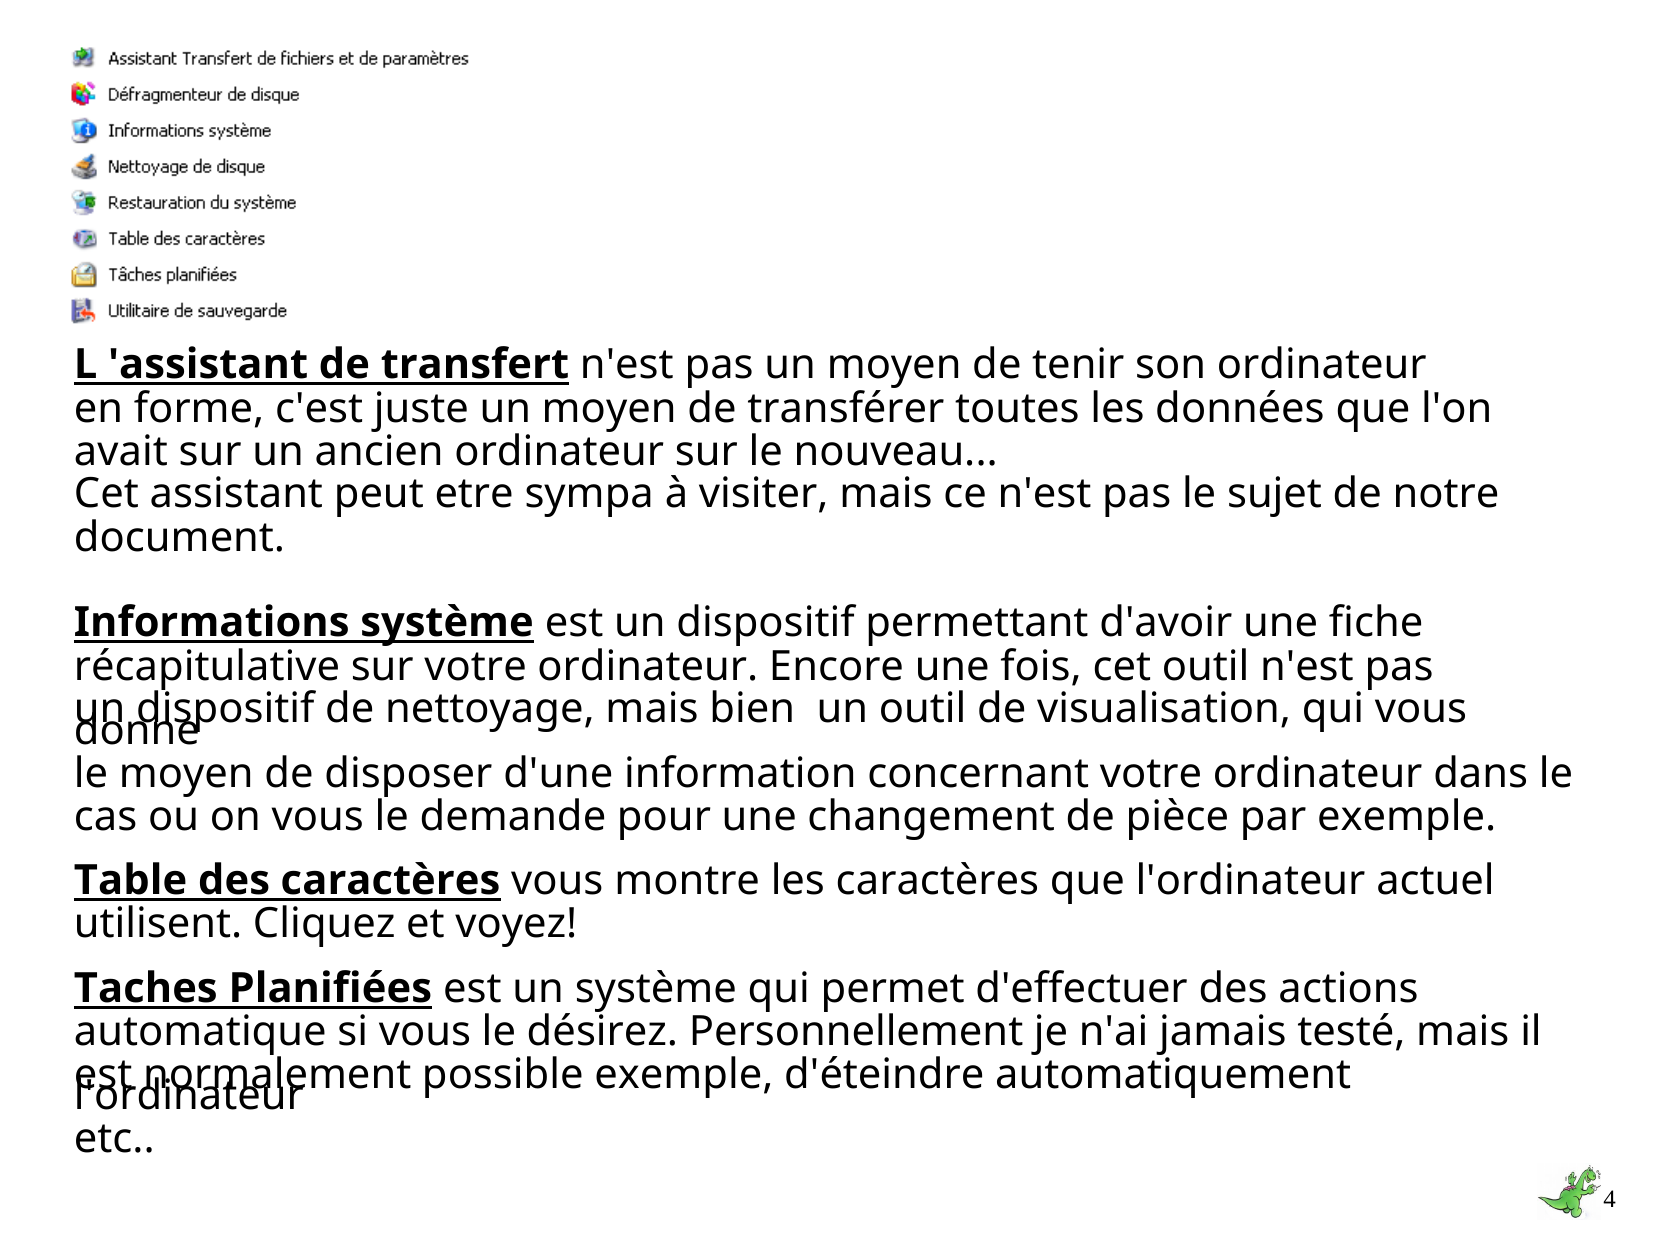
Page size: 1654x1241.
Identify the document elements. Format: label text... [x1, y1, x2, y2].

picture [64, 43, 473, 325]
text_box L 'assistant de transfert n'est pas un moyen de tenir son ordinateur en forme, c'est juste un moyen de transférer toutes les données que l'on avait sur un ancien ordinateur sur le nouveau... Cet assistant peut etre sympa à visiter, mais ce n'est pas le sujet de notre document. Informations système est un dispositif permettant d'avoir une fiche récapitulative sur votre ordinateur. Encore une fois, cet outil n'est pas un dispositif de nettoyage, mais bien un outil de visualisation, qui vous donne le moyen de disposer d'une information concernant votre ordinateur dans le cas ou on vous le demande pour une changement de pièce par exemple. Table des caractères vous montre les caractères que l'ordinateur actuel utilisent. Cliquez et voyez! Taches Planifiées est un système qui permet d'effectuer des actions automatique si vous le désirez. Personnellement je n'ai jamais testé, mais il est normalement possible exemple, d'éteindre automatiquement l'ordinateur etc.. [59, 354, 1595, 1240]
text_box 4 [1603, 1186, 1632, 1213]
picture [1595, 1163, 1601, 1220]
